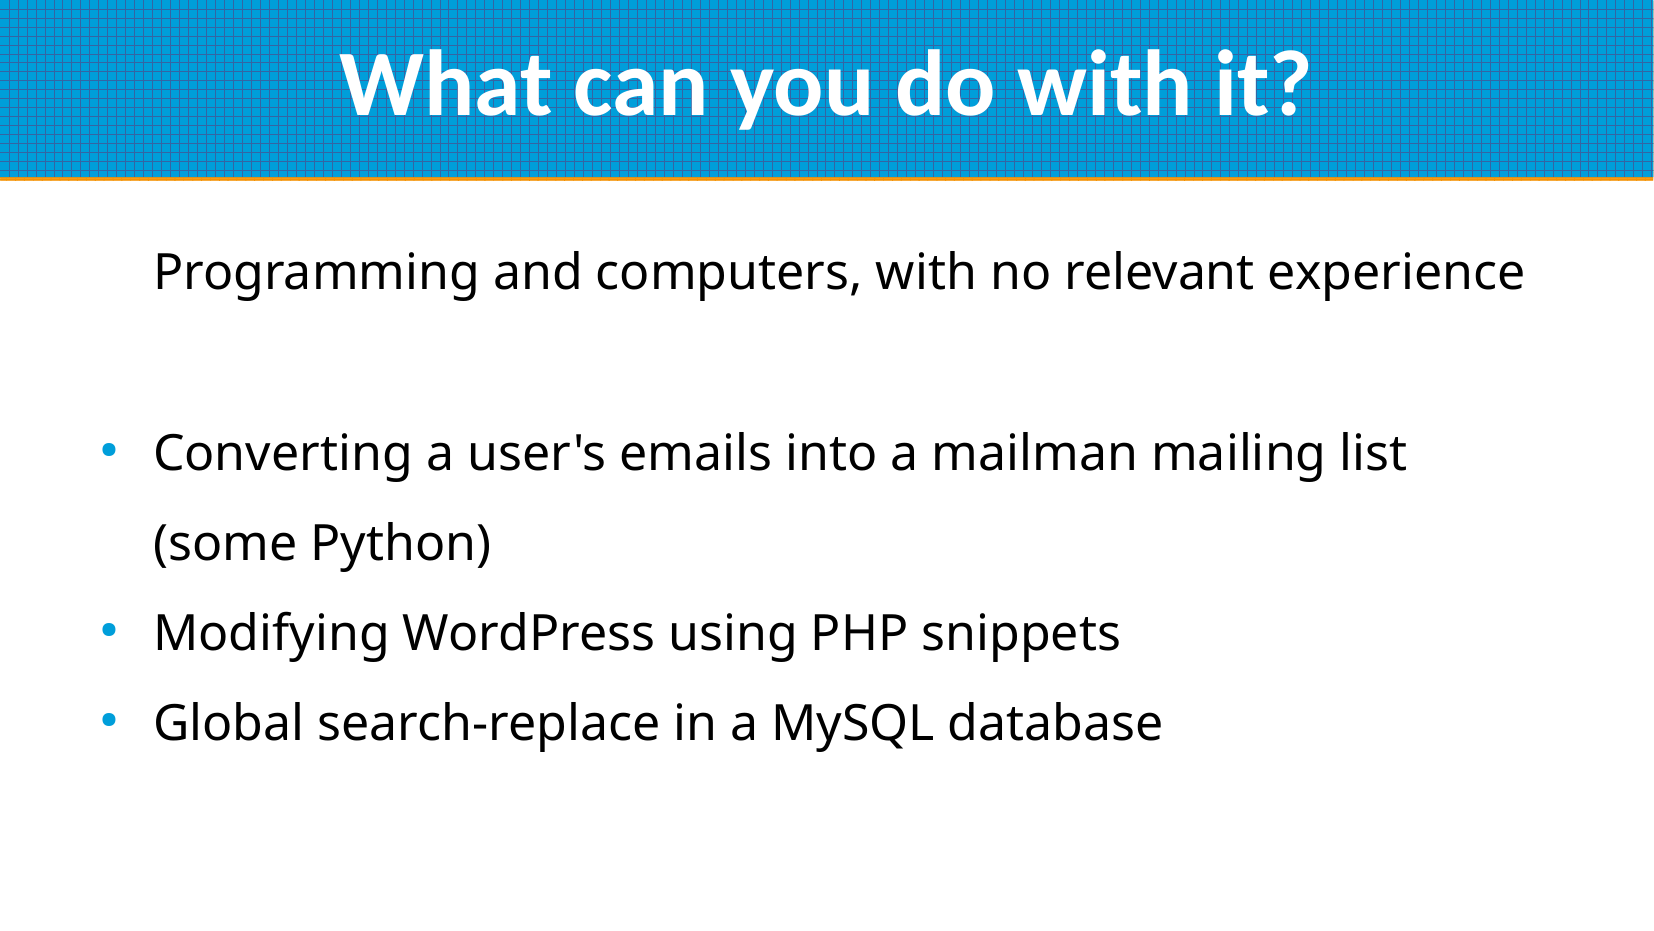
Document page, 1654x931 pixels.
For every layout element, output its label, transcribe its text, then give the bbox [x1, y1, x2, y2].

list Programming and computers, with no relevant experience Converting a user's emails into a mailman mailing list (some Python) Modifying WordPress using PHP snippets Global search-replace in a MySQL database [82, 236, 1563, 811]
title What can you do with it? [82, 14, 1571, 171]
